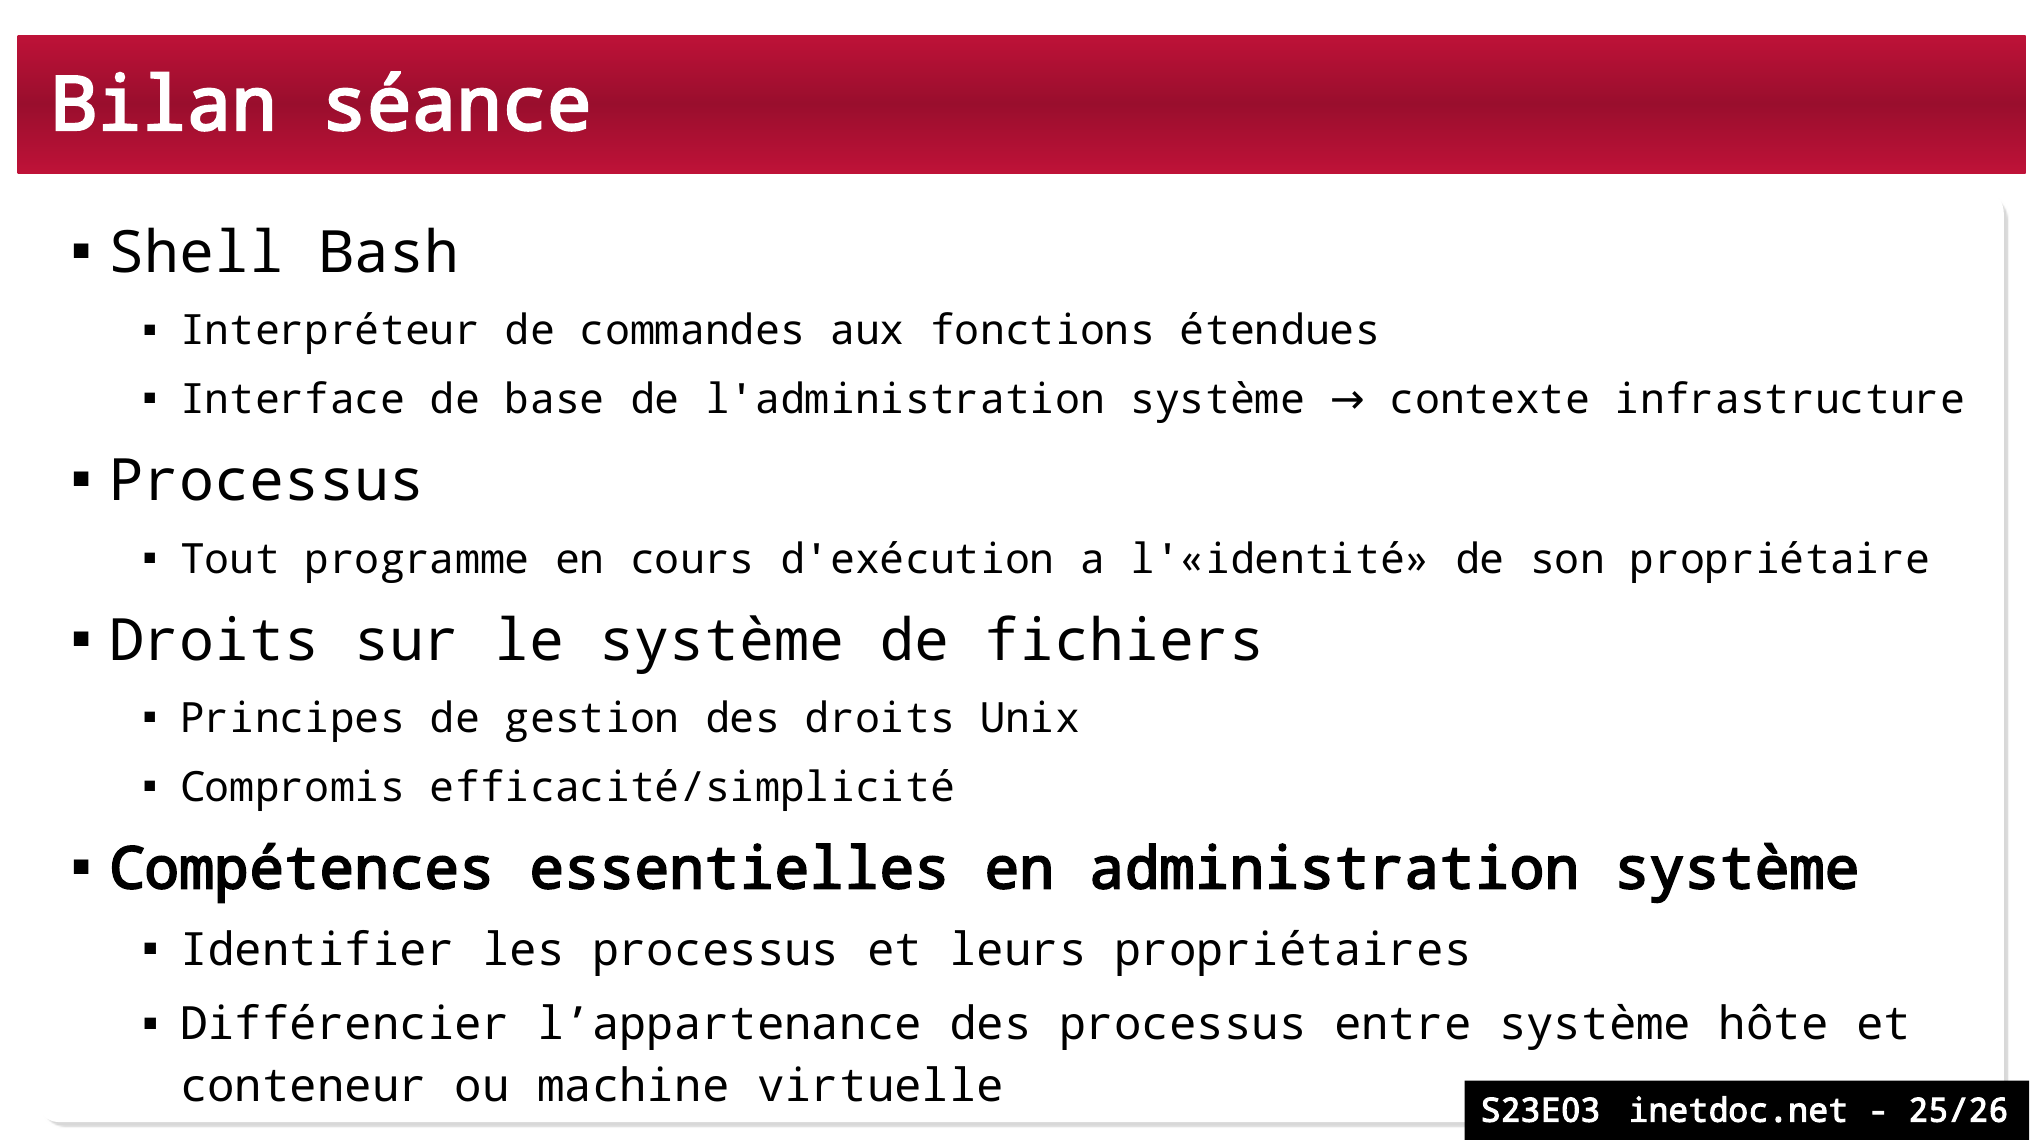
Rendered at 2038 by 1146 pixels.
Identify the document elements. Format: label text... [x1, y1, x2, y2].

text_box Shell Bash Interpréteur de commandes aux fonctions étendues Interface de base de l'administration système → contexte infrastructure Processus Tout programme en cours d'exécution a l'«identité» de son propriétaire Droits sur le système de fichiers Principes de gestion des droits Unix Compromis efficacité/simplicité Compétences essentielles en administration système Identifier les processus et leurs propriétaires Différencier l’appartenance des processus entre système hôte et conteneur ou machine virtuelle [35, 188, 2004, 1123]
text_box Bilan séance [17, 35, 2026, 174]
text_box S23E03 inetdoc.net - <numéro>/26 [1464, 1080, 2030, 1140]
